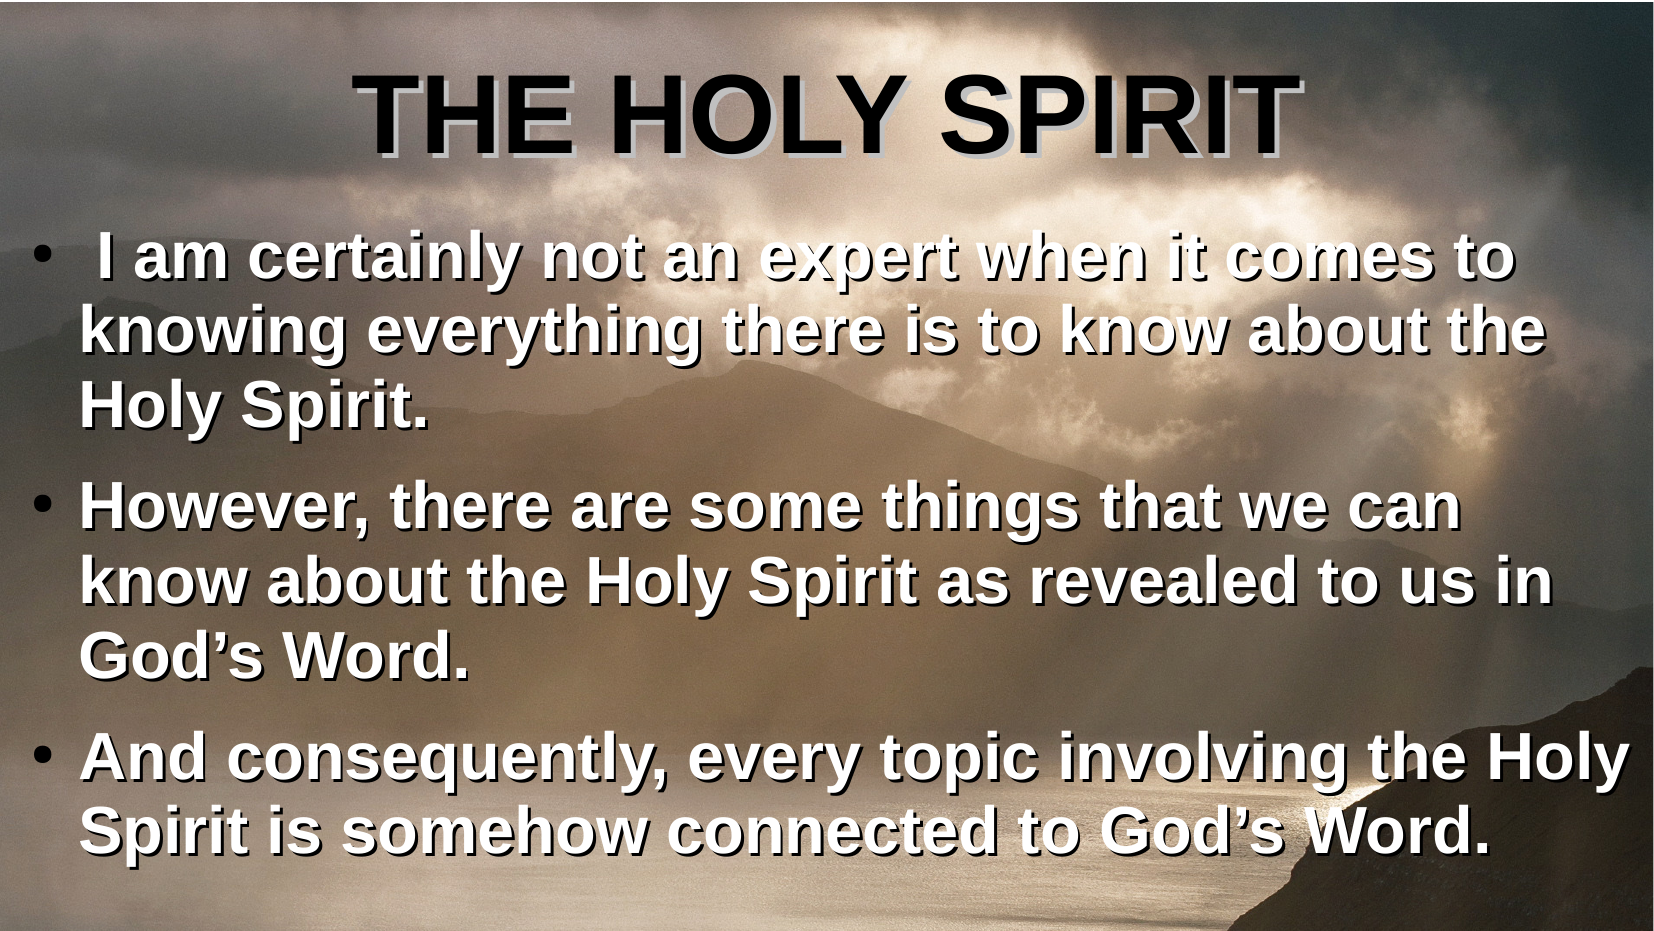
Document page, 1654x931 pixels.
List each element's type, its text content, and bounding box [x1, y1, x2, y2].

picture [0, 2, 1654, 931]
list I am certainly not an expert when it comes to knowing everything there is to know about the Holy Spirit. However, there are some things that we can know about the Holy Spirit as revealed to us in God’s Word. And consequently, every topic involving the Holy Spirit is somehow connected to God’s Word. [15, 217, 1651, 931]
title THE HOLY SPIRIT [82, 37, 1571, 193]
